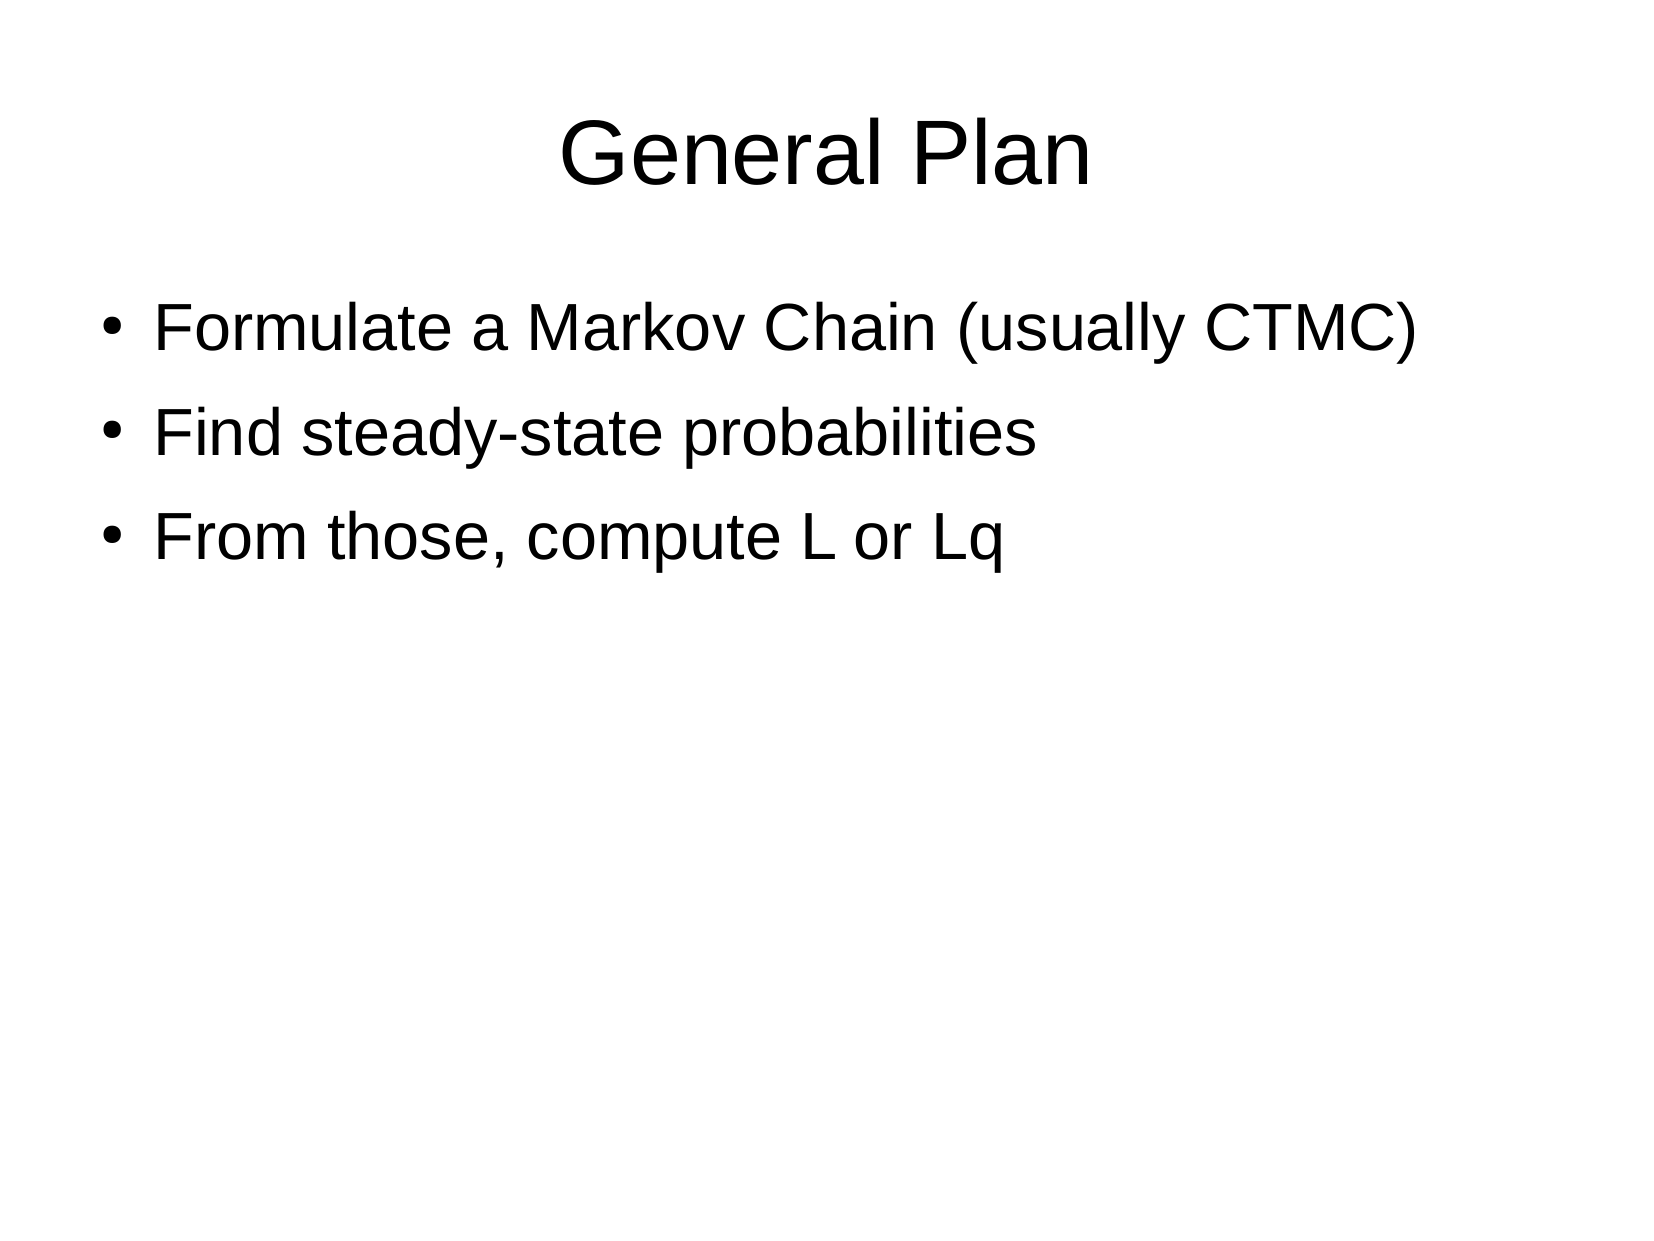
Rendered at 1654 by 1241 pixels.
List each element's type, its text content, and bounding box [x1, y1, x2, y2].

title General Plan [82, 56, 1571, 250]
list Formulate a Markov Chain (usually CTMC) Find steady-state probabilities From those, compute L or Lq [82, 290, 1571, 1109]
